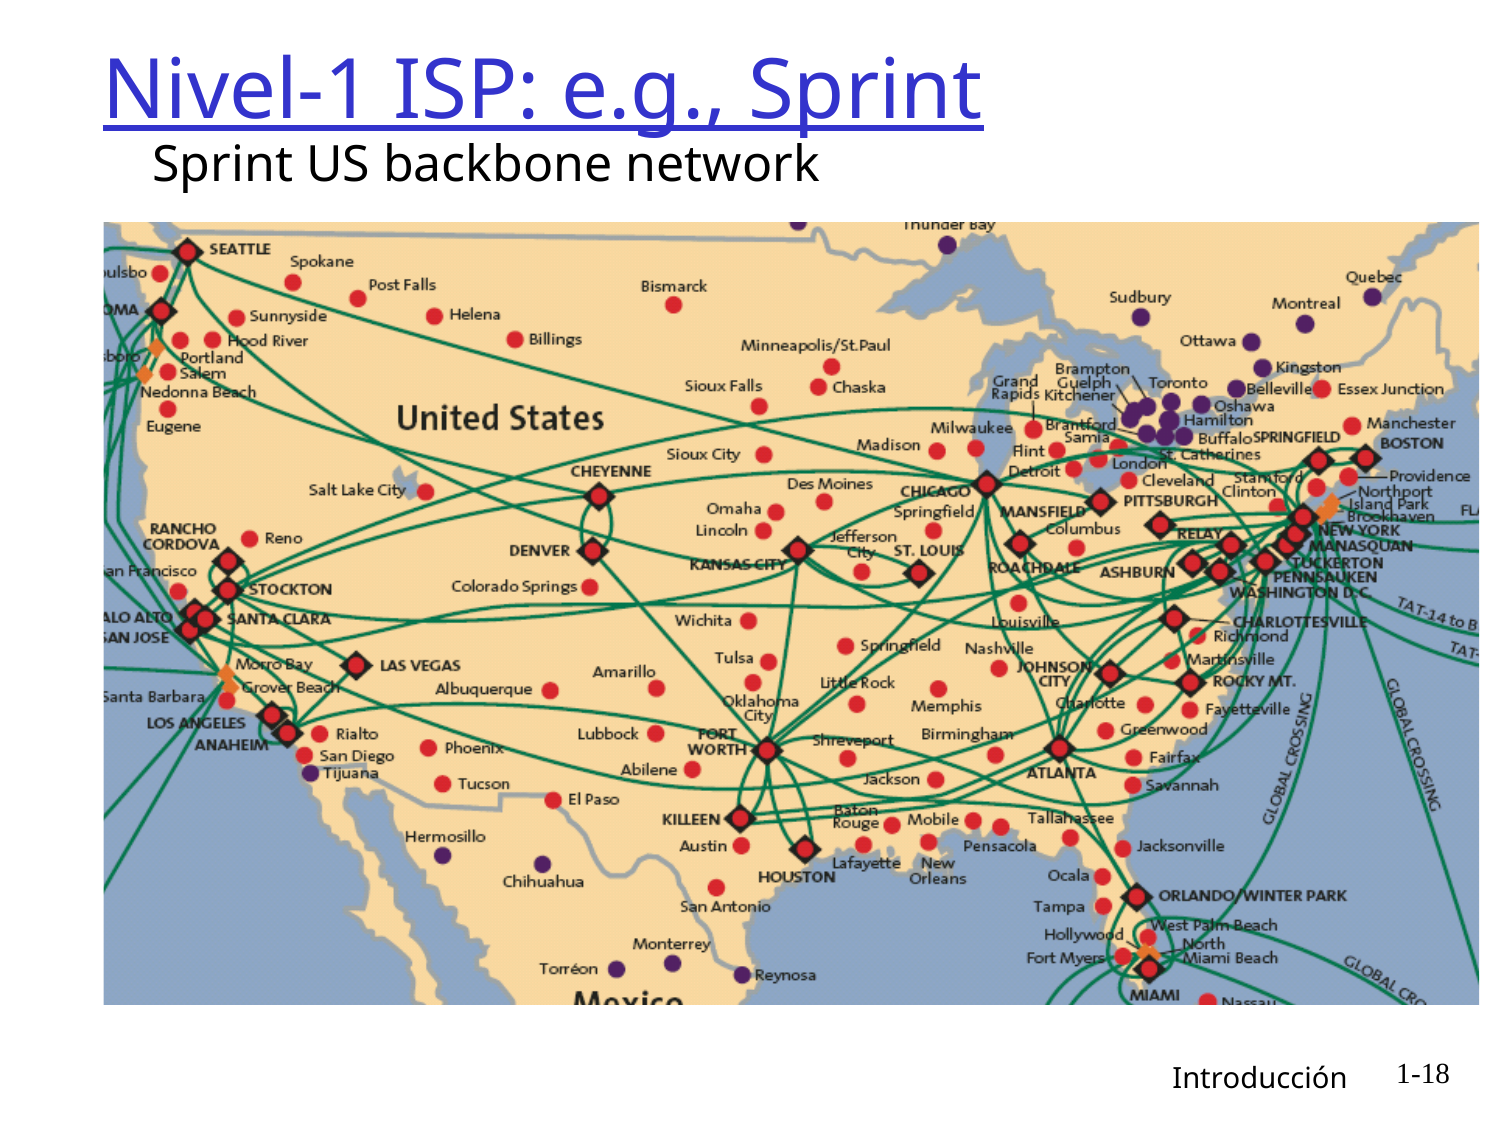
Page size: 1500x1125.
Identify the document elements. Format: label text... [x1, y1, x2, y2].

text_box Sprint US backbone network [137, 124, 836, 200]
picture [103, 222, 1480, 1005]
title Nivel-1 ISP: e.g., Sprint [87, 23, 1463, 150]
